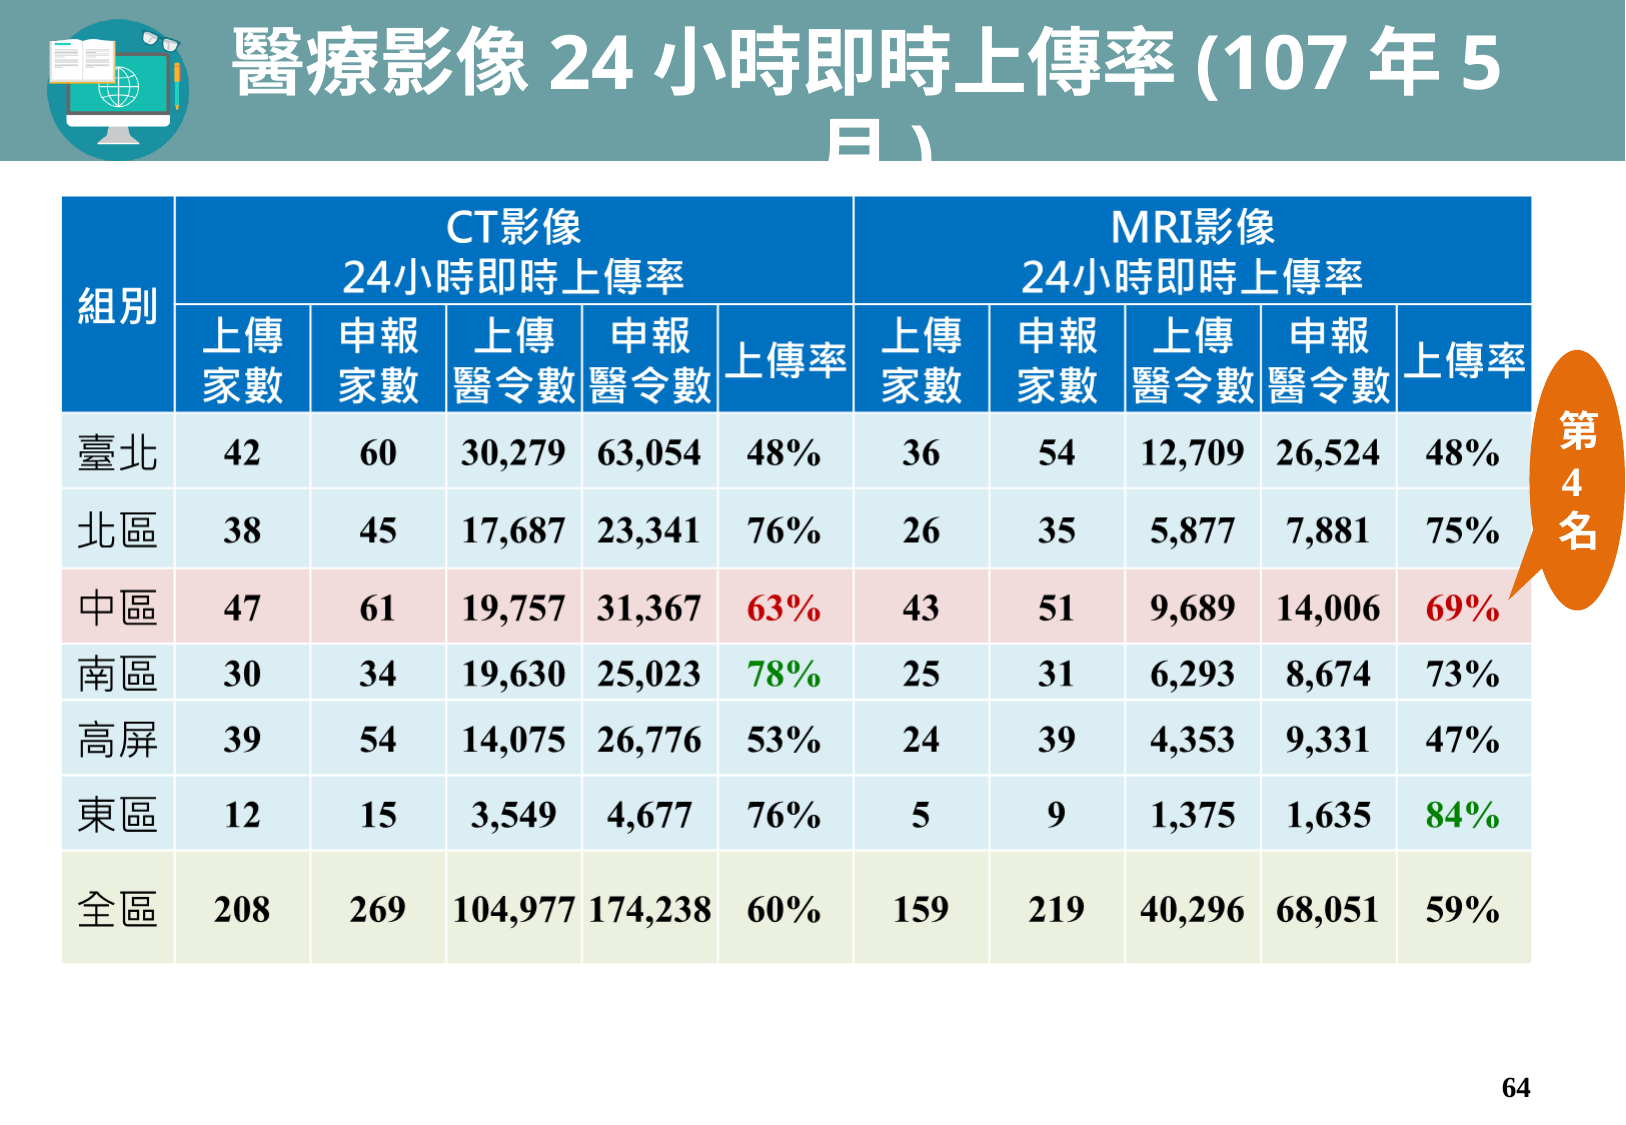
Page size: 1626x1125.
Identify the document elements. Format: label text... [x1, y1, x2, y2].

text_box 第4名 [1508, 349, 1625, 611]
picture [0, 0, 1625, 162]
text_box 醫療影像24小時即時上傳率(107年5月) [174, 7, 1578, 175]
picture [60, 188, 1533, 965]
text_box <編號> [1486, 1054, 1604, 1118]
